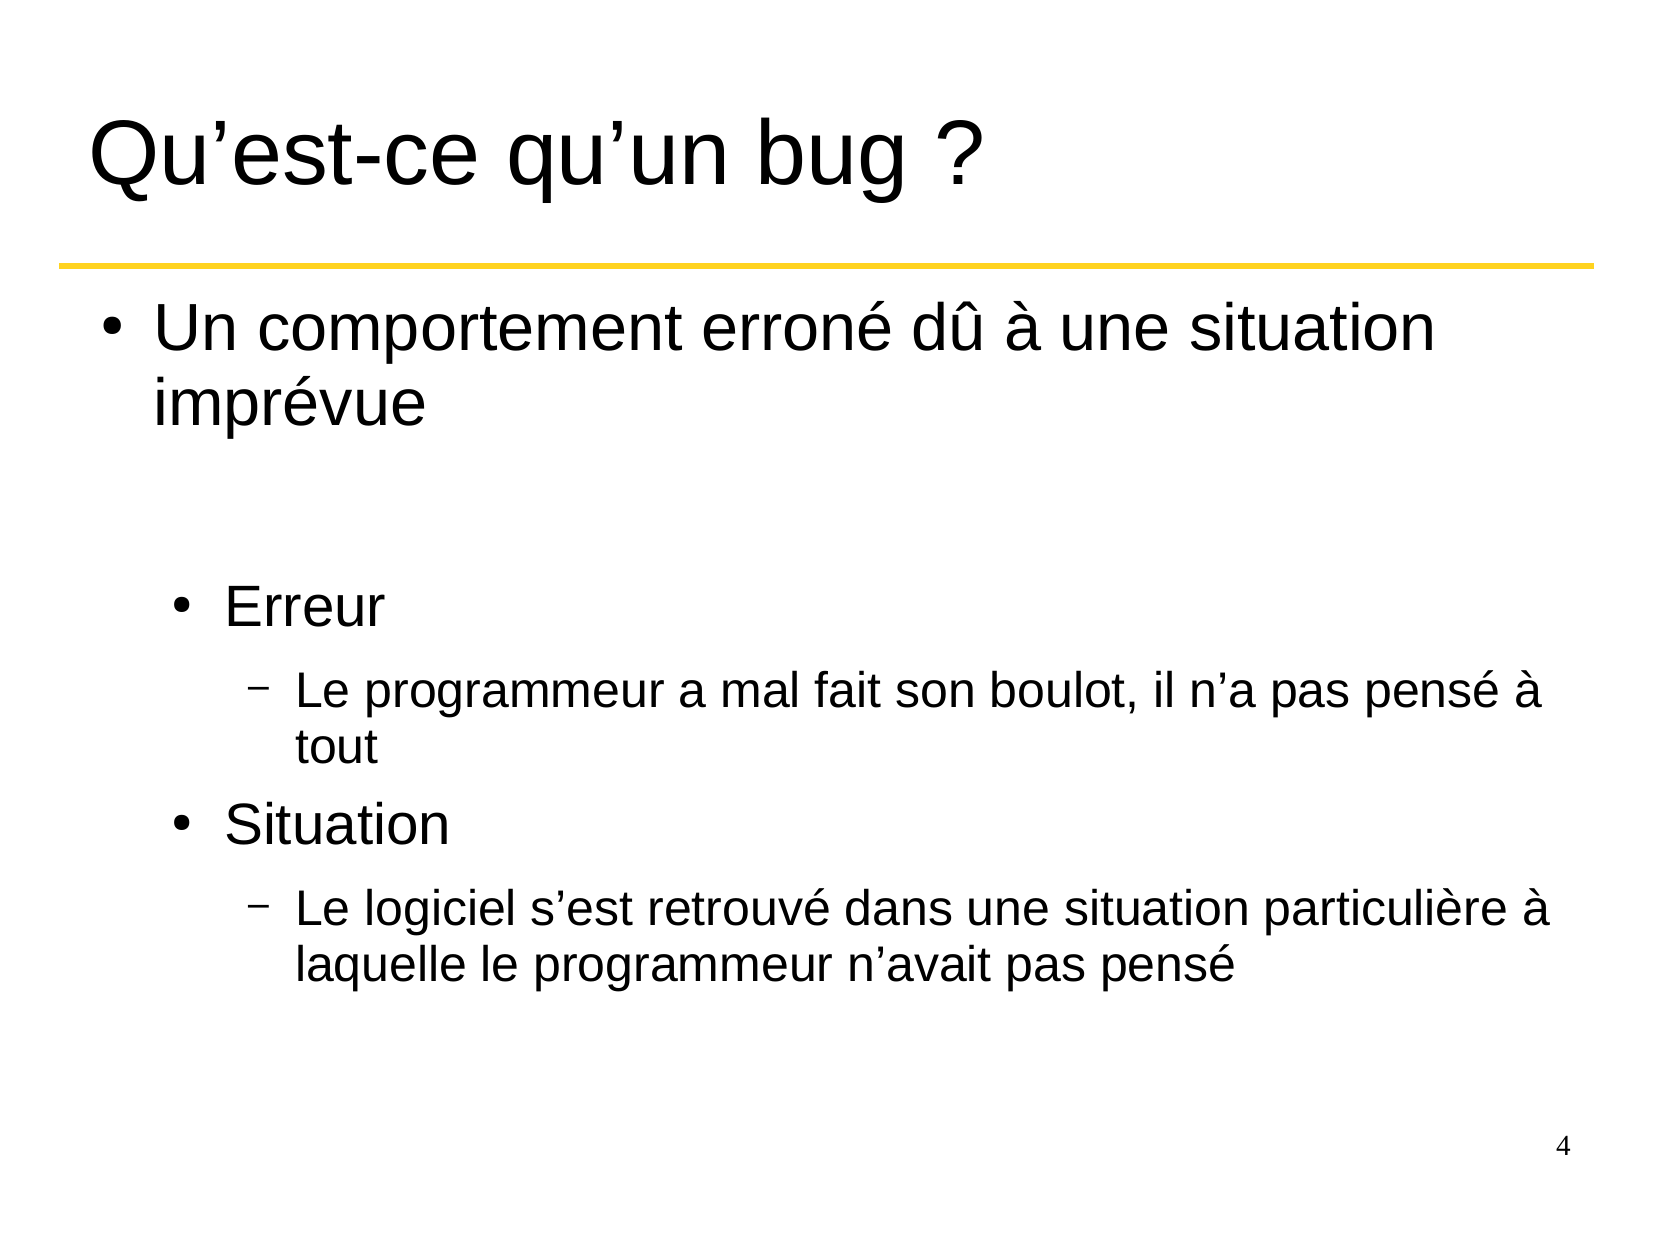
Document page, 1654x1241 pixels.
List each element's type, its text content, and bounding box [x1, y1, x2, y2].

list Un comportement erroné dû à une situation imprévue Erreur Le programmeur a mal fait son boulot, il n’a pas pensé à tout Situation Le logiciel s’est retrouvé dans une situation particulière à laquelle le programmeur n’avait pas pensé [82, 290, 1571, 1152]
title Qu’est-ce qu’un bug ? [88, 49, 1571, 257]
